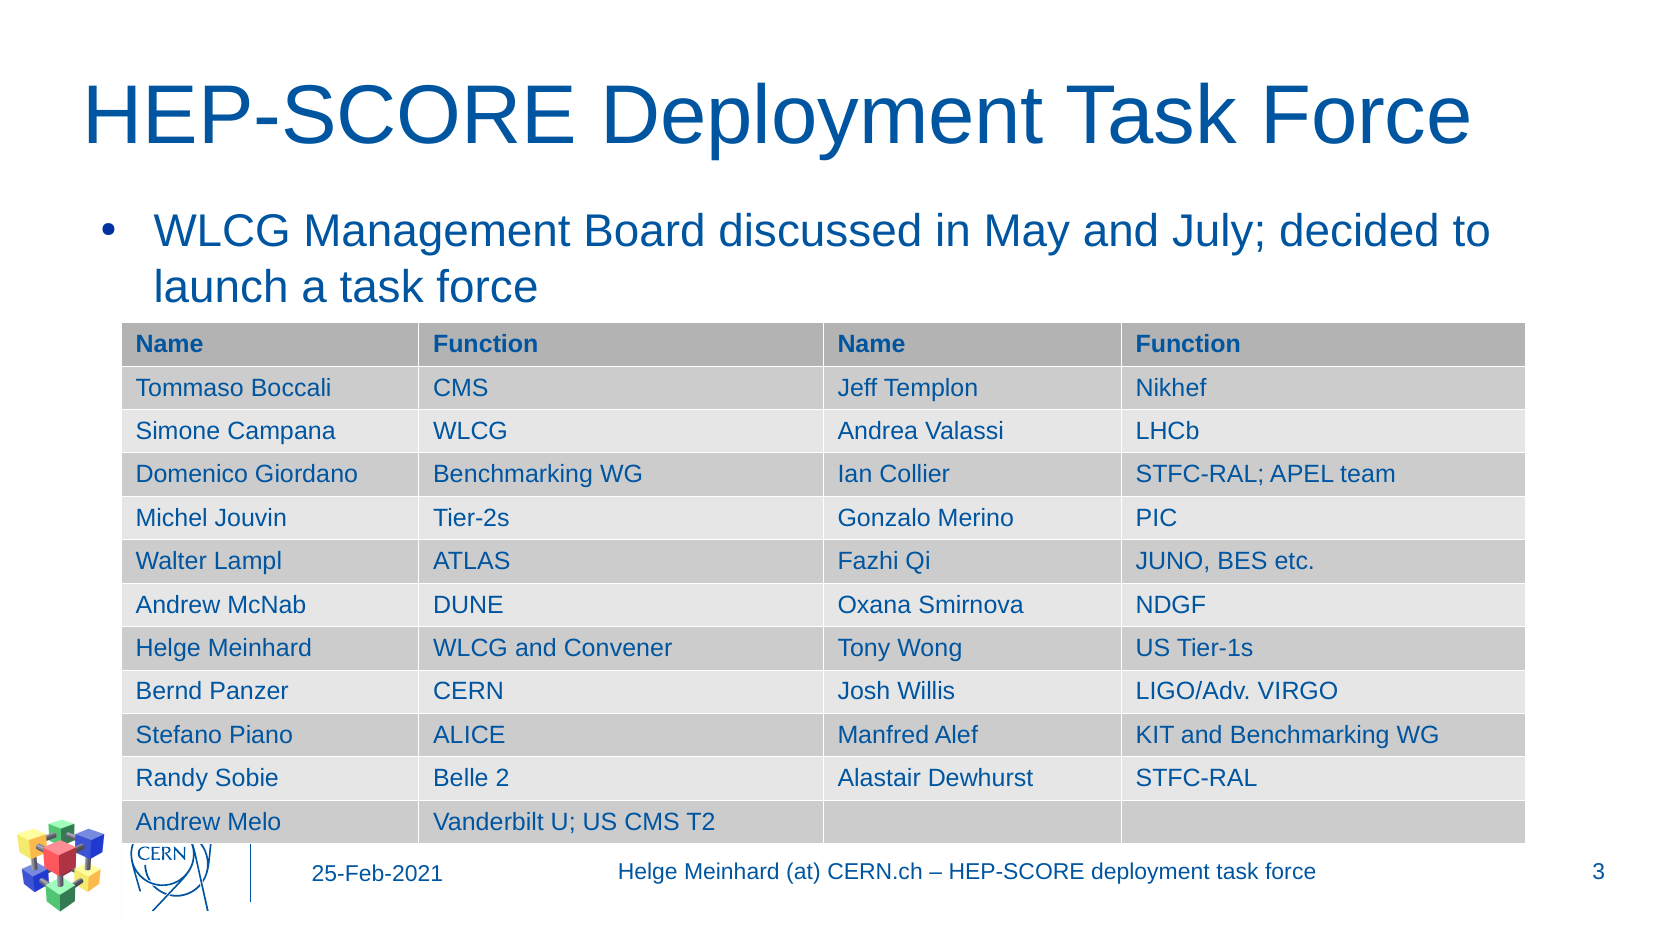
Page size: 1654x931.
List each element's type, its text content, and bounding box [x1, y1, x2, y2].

table_cell Bernd Panzer [122, 671, 418, 713]
table_cell Jeff Templon [824, 367, 1121, 409]
table_cell Domenico Giordano [122, 453, 418, 496]
table_cell Belle 2 [419, 757, 823, 800]
table_cell [824, 801, 1121, 843]
table_cell Michel Jouvin [122, 497, 418, 539]
table_cell Andrew McNab [122, 584, 418, 626]
table_cell Tommaso Boccali [122, 367, 418, 409]
table_cell Tier-2s [419, 497, 823, 539]
table_cell Nikhef [1122, 367, 1525, 409]
table_cell WLCG and Convener [419, 627, 823, 670]
table_cell LIGO/Adv. VIRGO [1122, 671, 1525, 713]
table_header Function [419, 323, 823, 366]
table_cell Helge Meinhard [122, 627, 418, 670]
table_cell Josh Willis [824, 671, 1121, 713]
picture [0, 810, 124, 922]
table_cell Alastair Dewhurst [824, 757, 1121, 800]
table_cell Benchmarking WG [419, 453, 823, 496]
table_cell Simone Campana [122, 410, 418, 452]
table_cell Fazhi Qi [824, 540, 1121, 583]
table_cell WLCG [419, 410, 823, 452]
table_cell Oxana Smirnova [824, 584, 1121, 626]
table_header Name [122, 323, 418, 366]
table_cell [1122, 801, 1525, 843]
table_cell US Tier-1s [1122, 627, 1525, 670]
table_cell Randy Sobie [122, 757, 418, 800]
table_cell DUNE [419, 584, 823, 626]
table_cell PIC [1122, 497, 1525, 539]
table_header Name [824, 323, 1121, 366]
table_cell Vanderbilt U; US CMS T2 [419, 801, 823, 843]
table_cell KIT and Benchmarking WG [1122, 714, 1525, 756]
table_cell ALICE [419, 714, 823, 756]
table_cell Gonzalo Merino [824, 497, 1121, 539]
table_cell NDGF [1122, 584, 1525, 626]
table_header Function [1122, 323, 1525, 366]
table_cell STFC-RAL; APEL team [1122, 453, 1525, 496]
table_cell Stefano Piano [122, 714, 418, 756]
table_cell ATLAS [419, 540, 823, 583]
table_cell CMS [419, 367, 823, 409]
table_cell LHCb [1122, 410, 1525, 452]
table_cell Andrew Melo [122, 801, 418, 843]
list WLCG Management Board discussed in May and July; decided to launch a task force [82, 199, 1571, 740]
table_cell Tony Wong [824, 627, 1121, 670]
table_cell CERN [419, 671, 823, 713]
table_cell JUNO, BES etc. [1122, 540, 1525, 583]
title HEP-SCORE Deployment Task Force [82, 37, 1571, 193]
table_cell STFC-RAL [1122, 757, 1525, 800]
table_cell Andrea Valassi [824, 410, 1121, 452]
table_cell Ian Collier [824, 453, 1121, 496]
table_cell Walter Lampl [122, 540, 418, 583]
table_cell Manfred Alef [824, 714, 1121, 756]
